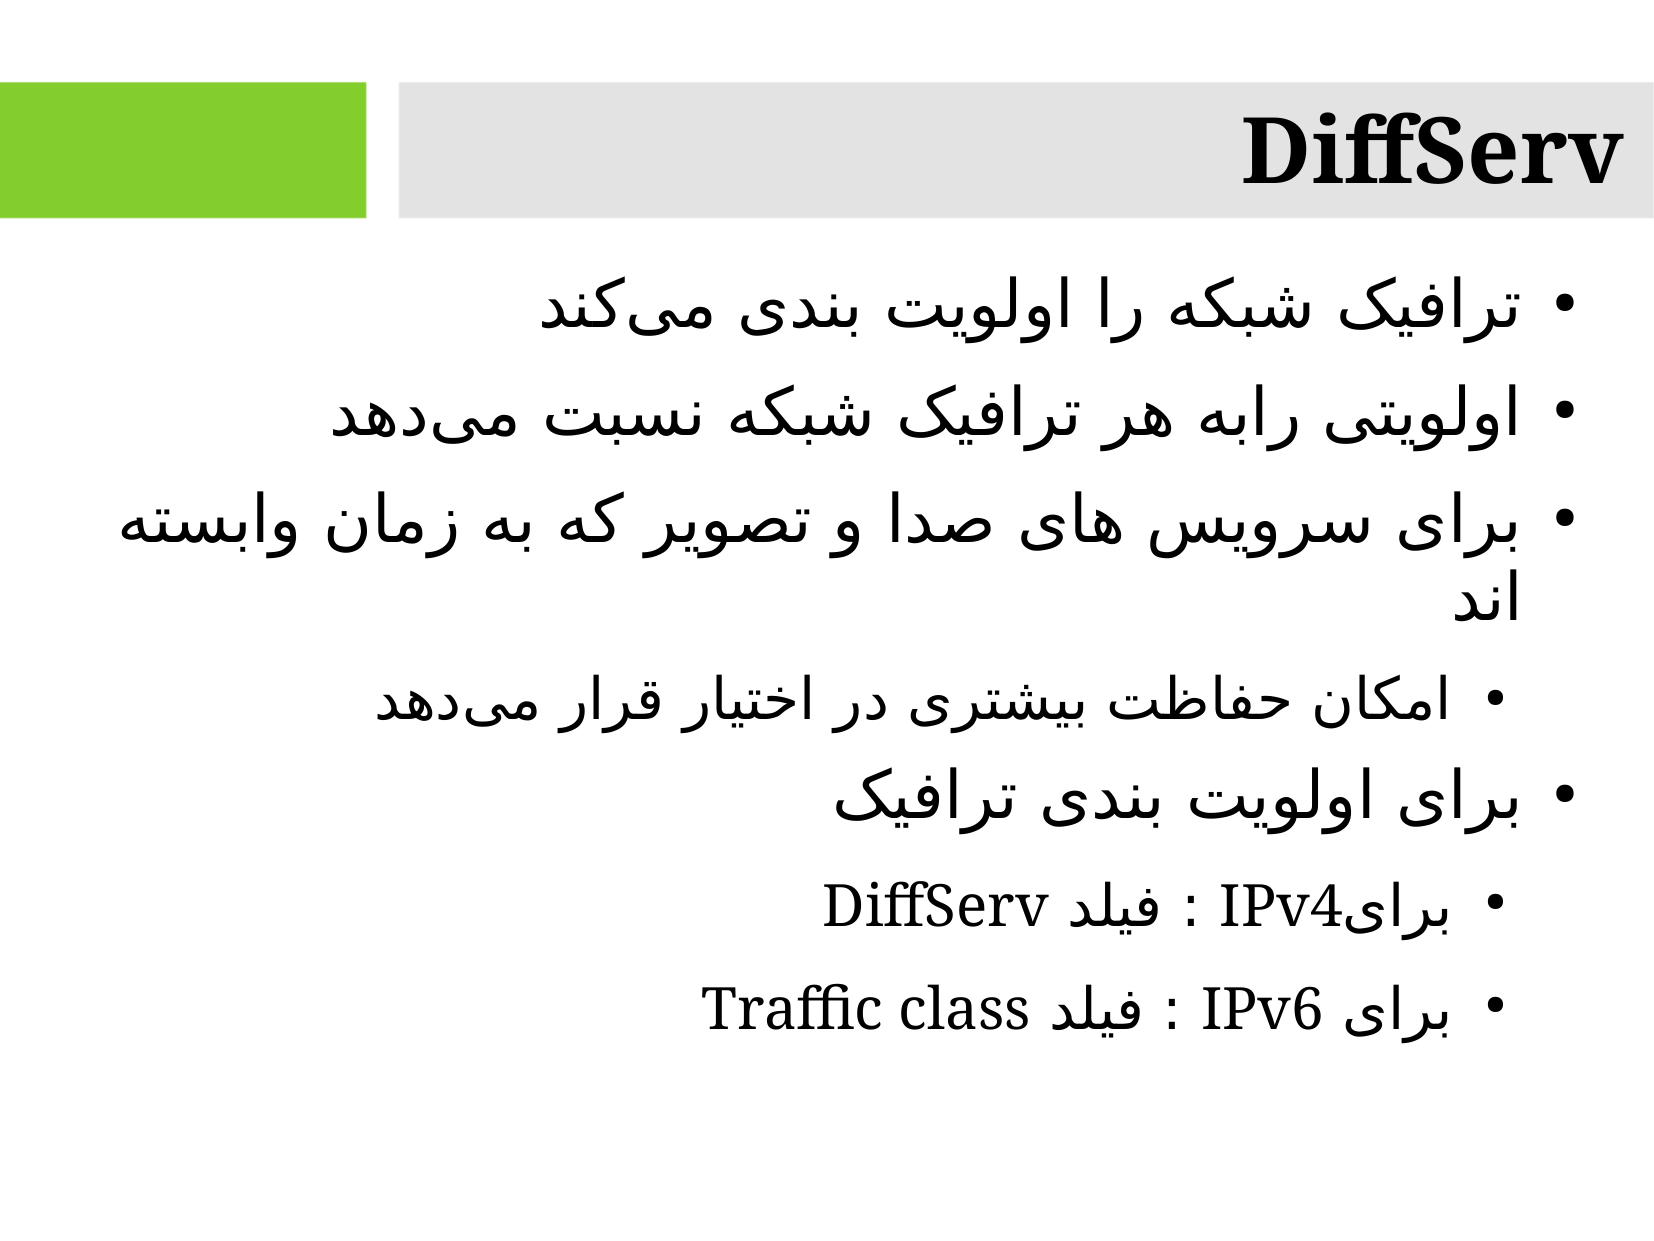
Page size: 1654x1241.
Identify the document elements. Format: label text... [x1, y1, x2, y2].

title DiffServ [313, 73, 1625, 223]
list ترافیک شبکه را اولویت بندی می‌کند اولویتی رابه هر ترافیک شبکه نسبت می‌دهد برای سرویس های صدا و تصویر که به زمان وابسته اند امکان حفاظت بیشتری در اختیار قرار می‌دهد برای اولویت بندی ترافیک برایIPv4 : فیلد DiffServ برای IPv6 : فیلد Traffic class [82, 265, 1595, 1152]
picture [0, 0, 1654, 1241]
